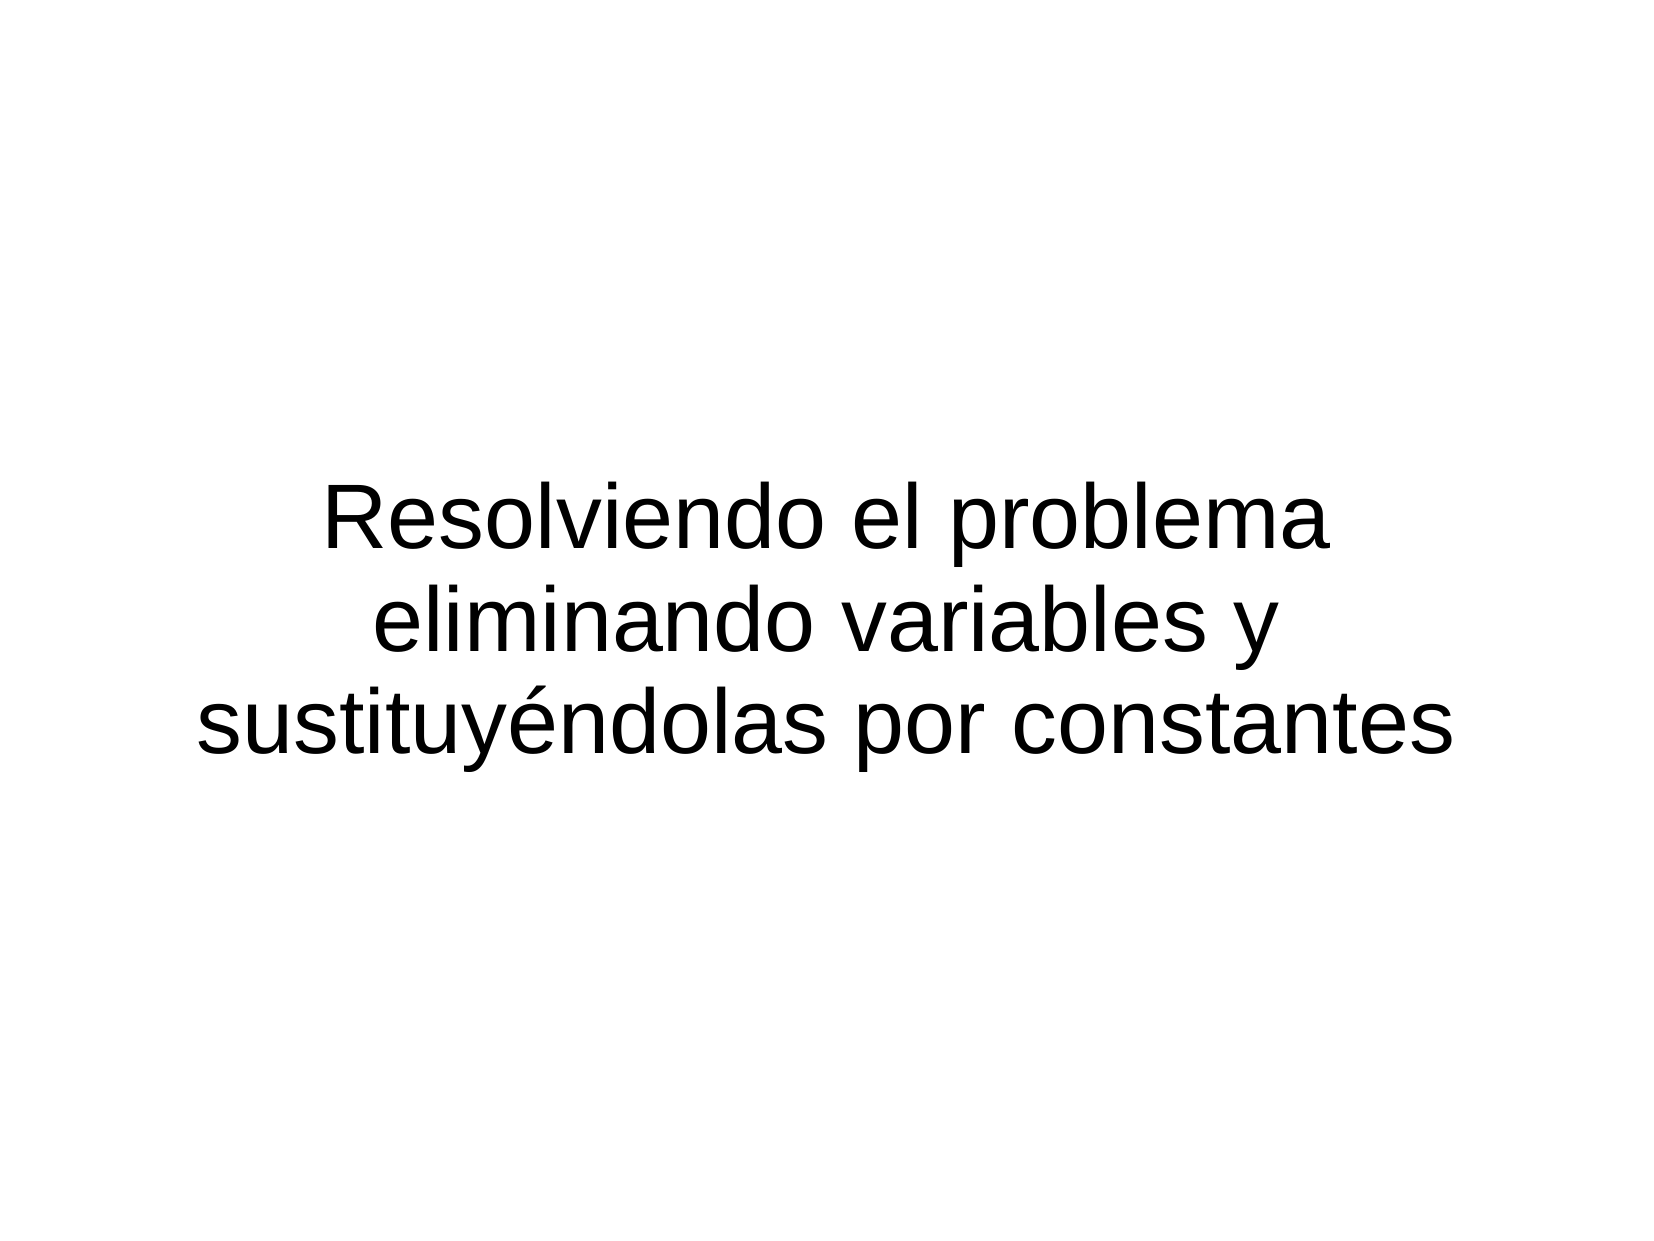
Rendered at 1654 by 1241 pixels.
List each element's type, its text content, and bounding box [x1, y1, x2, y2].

title Resolviendo el problema eliminando variables y sustituyéndolas por constantes [82, 465, 1571, 774]
